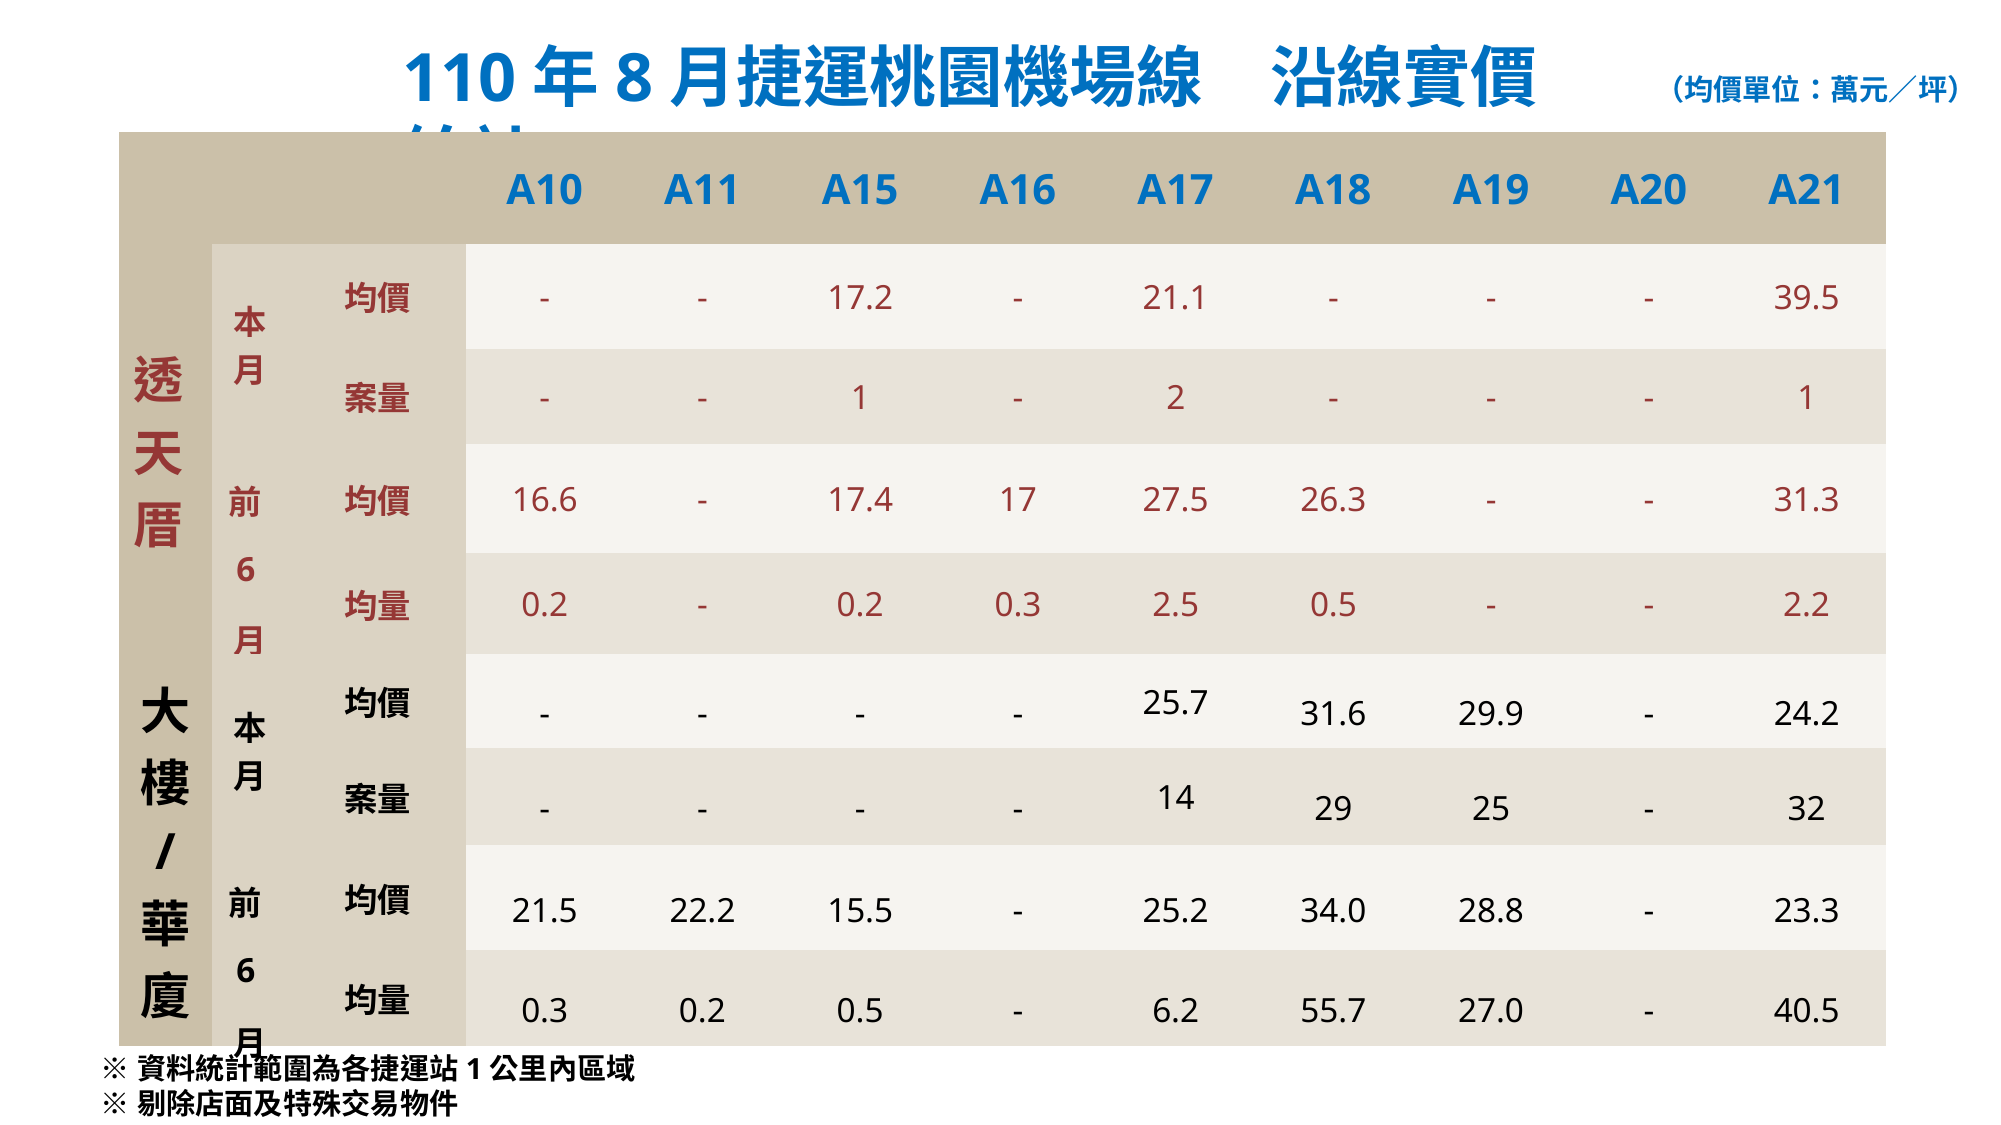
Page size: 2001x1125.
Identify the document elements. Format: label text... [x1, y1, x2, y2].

table_cell 透天厝 [119, 244, 212, 654]
table_cell - [624, 654, 781, 748]
table_header A18 [1255, 132, 1412, 244]
table_cell - [1412, 349, 1570, 444]
table_cell - [781, 748, 939, 845]
table_cell 1 [1728, 349, 1886, 444]
table_cell 大樓 / 華廈 [119, 654, 212, 1046]
table_cell 1 [781, 349, 939, 444]
table_cell 40.5 [1728, 950, 1886, 1046]
table_cell 34.0 [1255, 845, 1412, 950]
table_cell 25 [1412, 748, 1570, 845]
table_cell 0.2 [781, 553, 939, 654]
table_header A20 [1570, 132, 1728, 244]
table_cell 22.2 [624, 845, 781, 950]
table_header A10 [466, 132, 624, 244]
table_header A21 [1728, 132, 1886, 244]
table_cell 均量 [289, 950, 466, 1046]
table_cell 2.2 [1728, 553, 1886, 654]
table_cell 前6月 [239, 646, 257, 654]
table_cell - [624, 748, 781, 845]
text_box 110年8月捷運桃園機場線 沿線實價統計 [387, 27, 1611, 132]
table_header A11 [624, 132, 781, 244]
table_cell - [1255, 349, 1412, 444]
table_cell 前6月 [212, 444, 289, 654]
table_header A17 [1097, 132, 1255, 244]
table_cell - [939, 244, 1097, 349]
table_cell 前6月 [212, 845, 289, 1046]
table_cell 17.4 [781, 444, 939, 553]
table_cell 14 [1097, 748, 1255, 845]
table_header A16 [939, 132, 1097, 244]
table_cell - [624, 244, 781, 349]
table_cell - [466, 244, 624, 349]
table_cell - [1570, 950, 1728, 1046]
table_cell - [466, 349, 624, 444]
table_cell - [1570, 748, 1728, 845]
table_cell 0.3 [466, 950, 624, 1046]
table_cell - [624, 553, 781, 654]
table_cell 0.2 [624, 950, 781, 1046]
table_cell 均價 [289, 244, 466, 349]
table_cell - [1570, 444, 1728, 553]
table_cell 0.3 [939, 553, 1097, 654]
table_cell 2.5 [1097, 553, 1255, 654]
table_cell - [939, 845, 1097, 950]
table_cell 0.5 [1255, 553, 1412, 654]
table_cell - [1570, 845, 1728, 950]
table_cell - [1570, 244, 1728, 349]
table_cell 23.3 [1728, 845, 1886, 950]
table_cell 本月 [212, 654, 289, 845]
table_cell 案量 [289, 349, 466, 444]
table_cell - [1255, 244, 1412, 349]
table_cell - [624, 349, 781, 444]
table_cell 29 [1255, 748, 1412, 845]
table_cell 55.7 [1255, 950, 1412, 1046]
table_cell - [624, 444, 781, 553]
table_cell - [939, 654, 1097, 748]
table_cell 15.5 [781, 845, 939, 950]
table_cell 17 [939, 444, 1097, 553]
table_cell 0.5 [781, 950, 939, 1046]
table_cell - [1412, 244, 1570, 349]
table_cell 均量 [289, 553, 466, 654]
table_cell - [781, 654, 939, 748]
table_cell - [1412, 553, 1570, 654]
text_box ※資料統計範圍為各捷運站1公里內區域 ※剔除店面及特殊交易物件 [86, 1043, 719, 1125]
table_cell 17.2 [781, 244, 939, 349]
table_cell - [1412, 444, 1570, 553]
table_cell 均價 [289, 444, 466, 553]
table_cell 32 [1728, 748, 1886, 845]
table_cell 28.8 [1412, 845, 1570, 950]
table_header A19 [1412, 132, 1570, 244]
table_cell 21.5 [466, 845, 624, 950]
table_header A15 [781, 132, 939, 244]
table_cell 25.2 [1097, 845, 1255, 950]
table_cell 21.1 [1097, 244, 1255, 349]
table_cell - [939, 950, 1097, 1046]
table_cell - [466, 748, 624, 845]
table_cell 27.5 [1097, 444, 1255, 553]
table_cell - [939, 748, 1097, 845]
text_box （均價單位：萬元／坪） [1640, 63, 2000, 114]
table_cell - [939, 349, 1097, 444]
table_cell 31.6 [1255, 654, 1412, 748]
table_cell - [1570, 553, 1728, 654]
table_header [119, 132, 466, 244]
table_cell 29.9 [1412, 654, 1570, 748]
table_cell 均價 [289, 654, 466, 748]
table_cell 26.3 [1255, 444, 1412, 553]
table_cell - [1570, 654, 1728, 748]
table_cell 39.5 [1728, 244, 1886, 349]
table_cell 本月 [212, 244, 289, 444]
table_cell - [1570, 349, 1728, 444]
table_cell 31.3 [1728, 444, 1886, 553]
table_cell 27.0 [1412, 950, 1570, 1046]
table_cell - [466, 654, 624, 748]
table_cell 0.2 [466, 553, 624, 654]
table_cell 案量 [289, 748, 466, 845]
table_cell 24.2 [1728, 654, 1886, 748]
table_cell 6.2 [1097, 950, 1255, 1046]
table_cell 16.6 [466, 444, 624, 553]
table_cell 2 [1097, 349, 1255, 444]
table_cell 25.7 [1097, 654, 1255, 748]
table_cell 均價 [289, 845, 466, 950]
